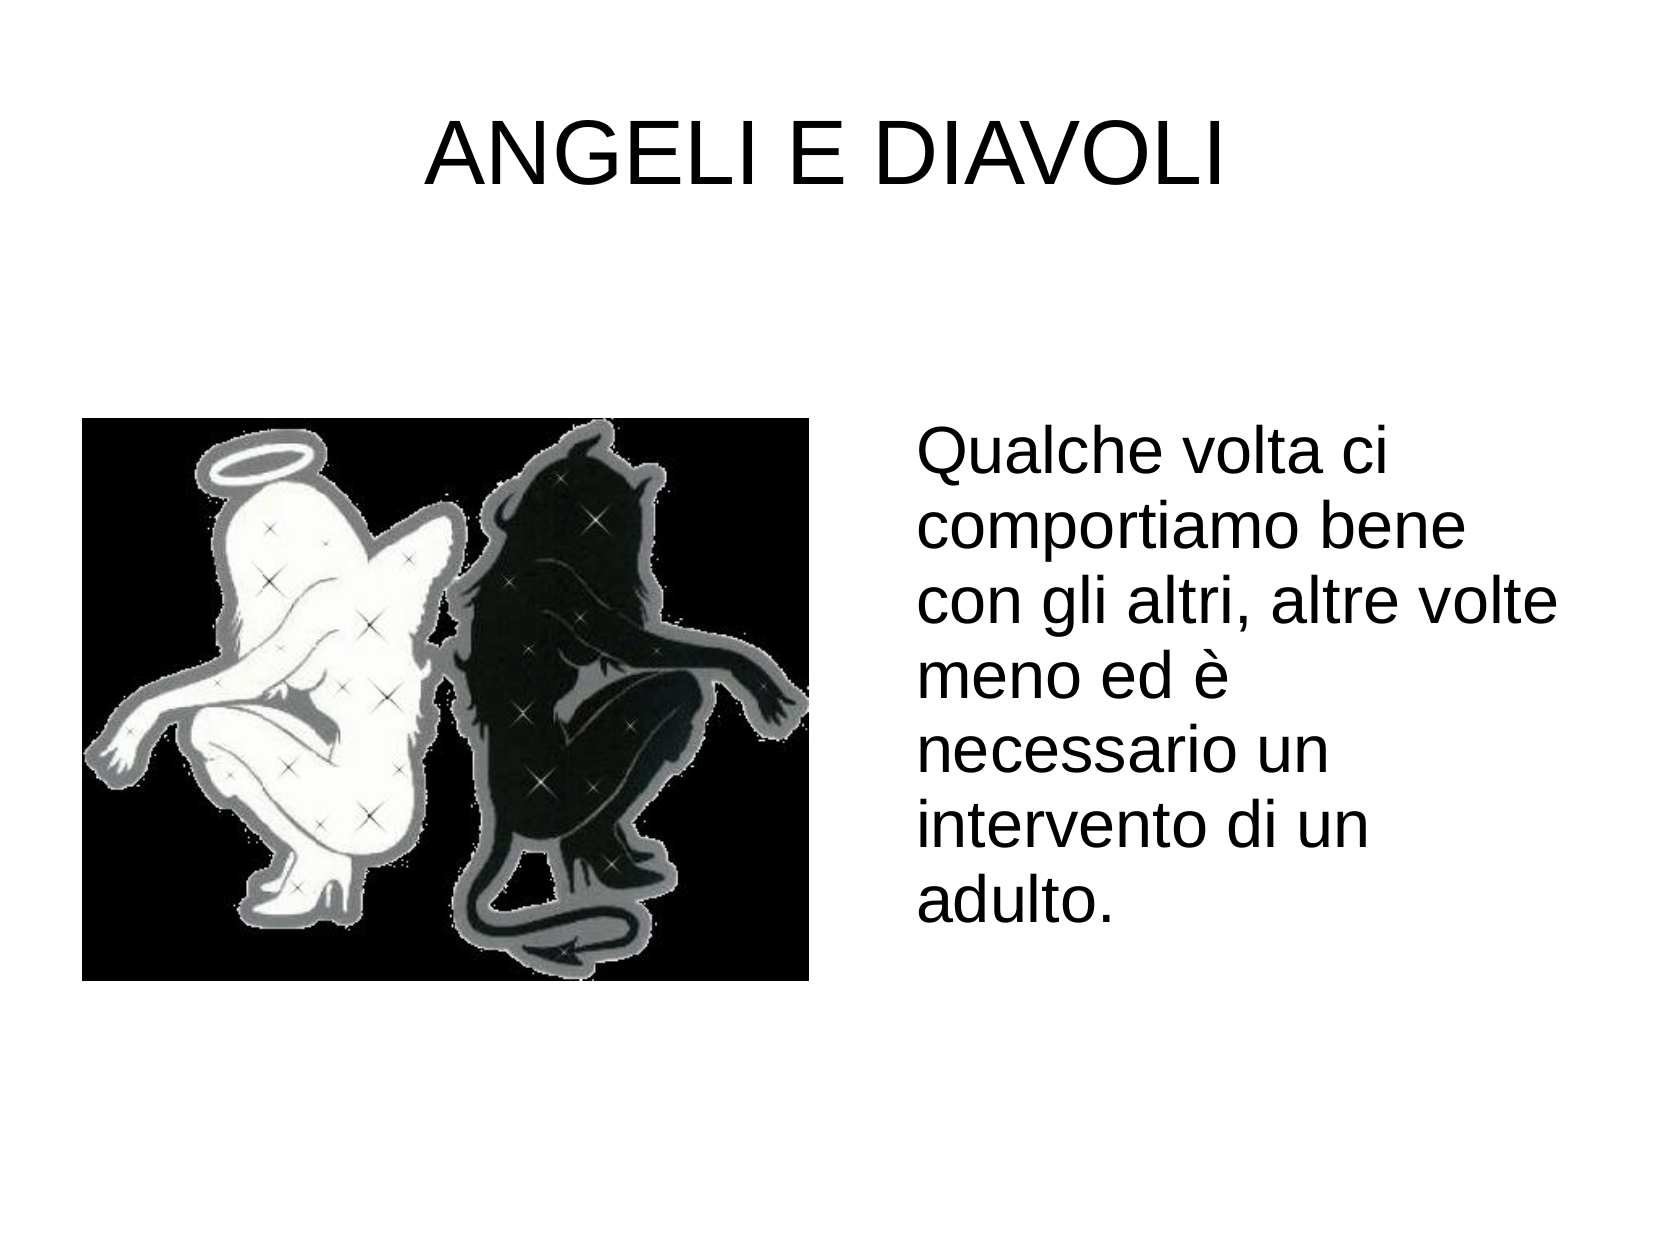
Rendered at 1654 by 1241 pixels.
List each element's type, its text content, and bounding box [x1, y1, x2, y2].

title ANGELI E DIAVOLI [82, 49, 1571, 257]
picture [82, 418, 809, 981]
list Qualche volta ci comportiamo bene con gli altri, altre volte meno ed è necessario un intervento di un adulto. [845, 413, 1572, 1109]
